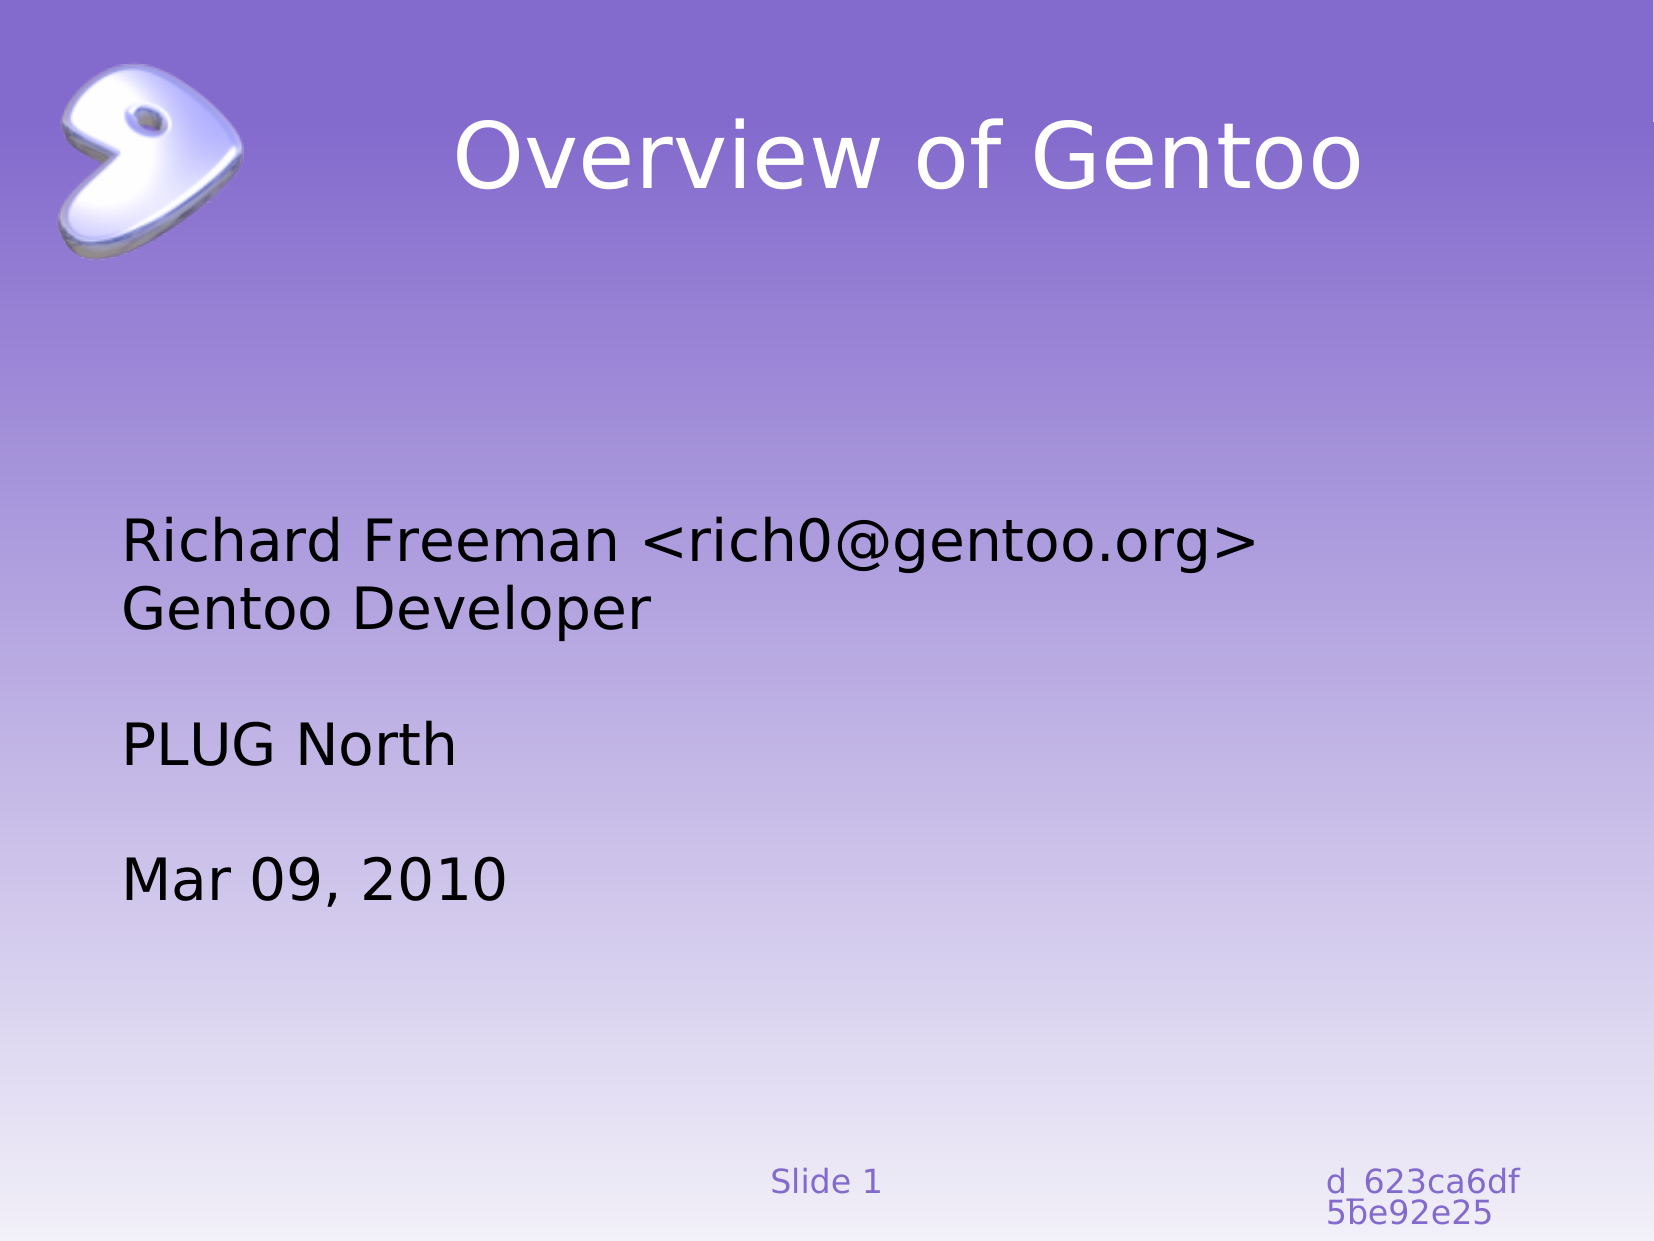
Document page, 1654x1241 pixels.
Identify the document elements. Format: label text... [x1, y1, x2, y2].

subtitle Richard Freeman <rich0@gentoo.org> Gentoo Developer PLUG North Mar 09, 2010 [121, 296, 1534, 1127]
title Overview of Gentoo [288, 44, 1531, 268]
picture [49, 61, 248, 266]
